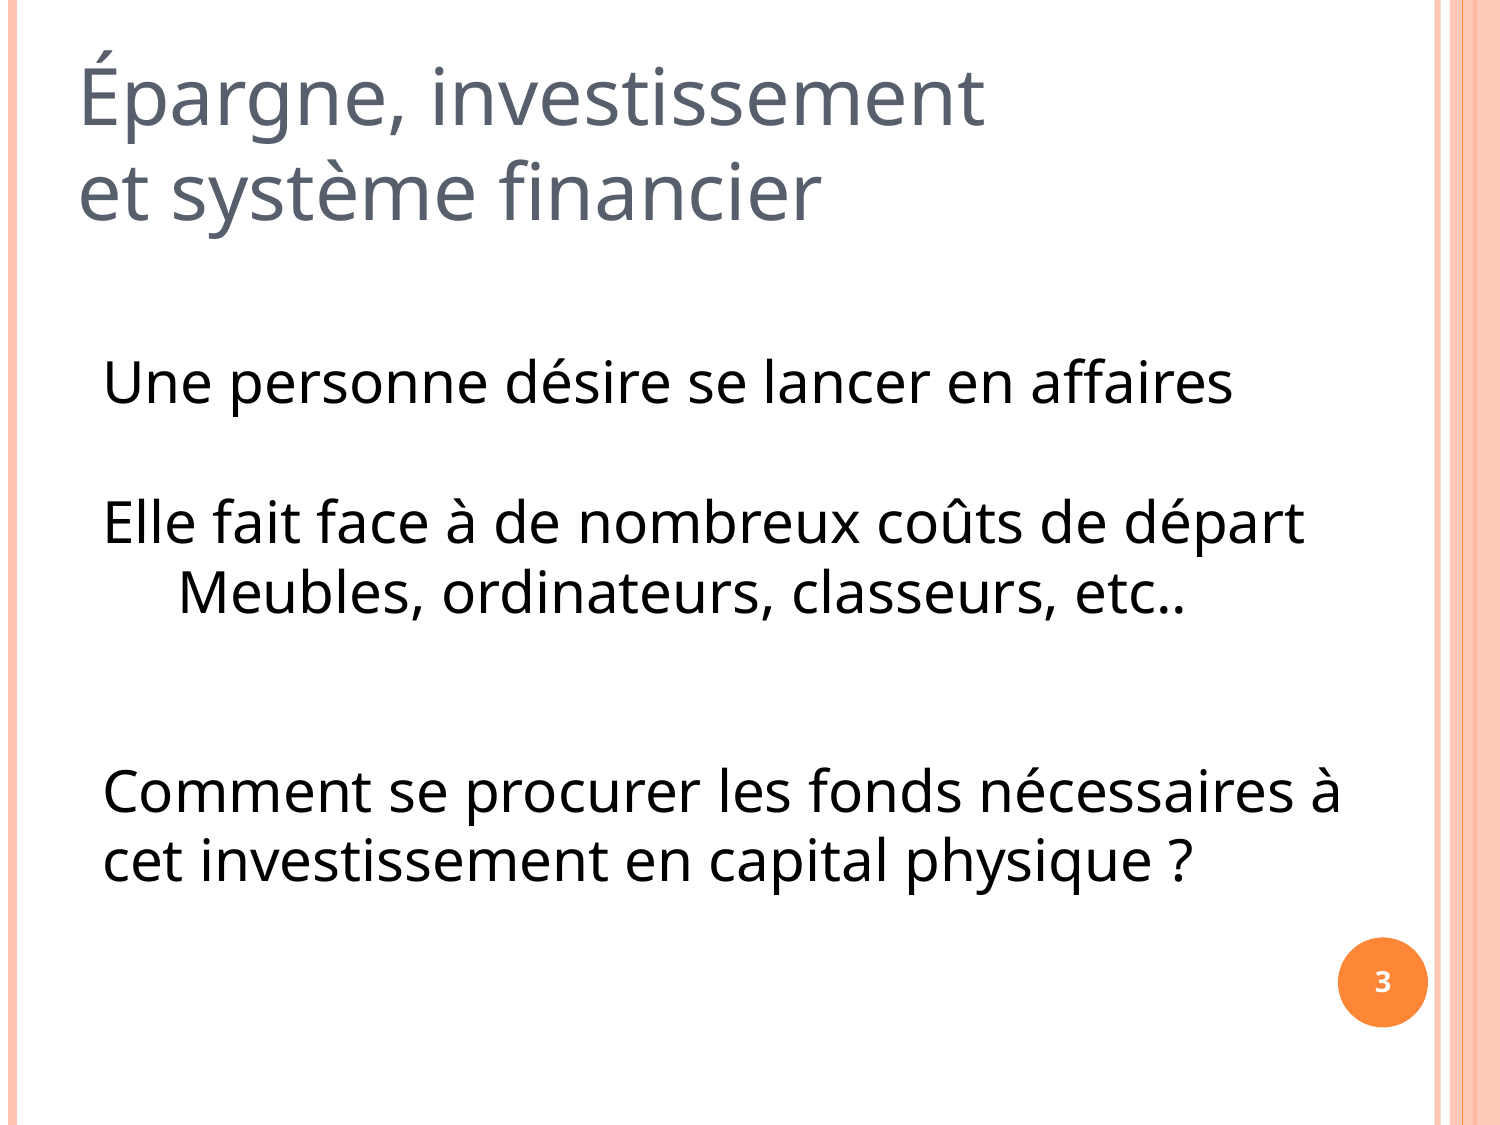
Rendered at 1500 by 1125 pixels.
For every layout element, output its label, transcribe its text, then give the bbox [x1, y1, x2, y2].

list Une personne désire se lancer en affaires Elle fait face à de nombreux coûts de départ Meubles, ordinateurs, classeurs, etc.. Comment se procurer les fonds nécessaires à cet investissement en capital physique ? [87, 338, 1413, 1000]
slide_number <numéro> [1333, 940, 1434, 1027]
title Épargne, investissement et système financier [62, 37, 1447, 244]
